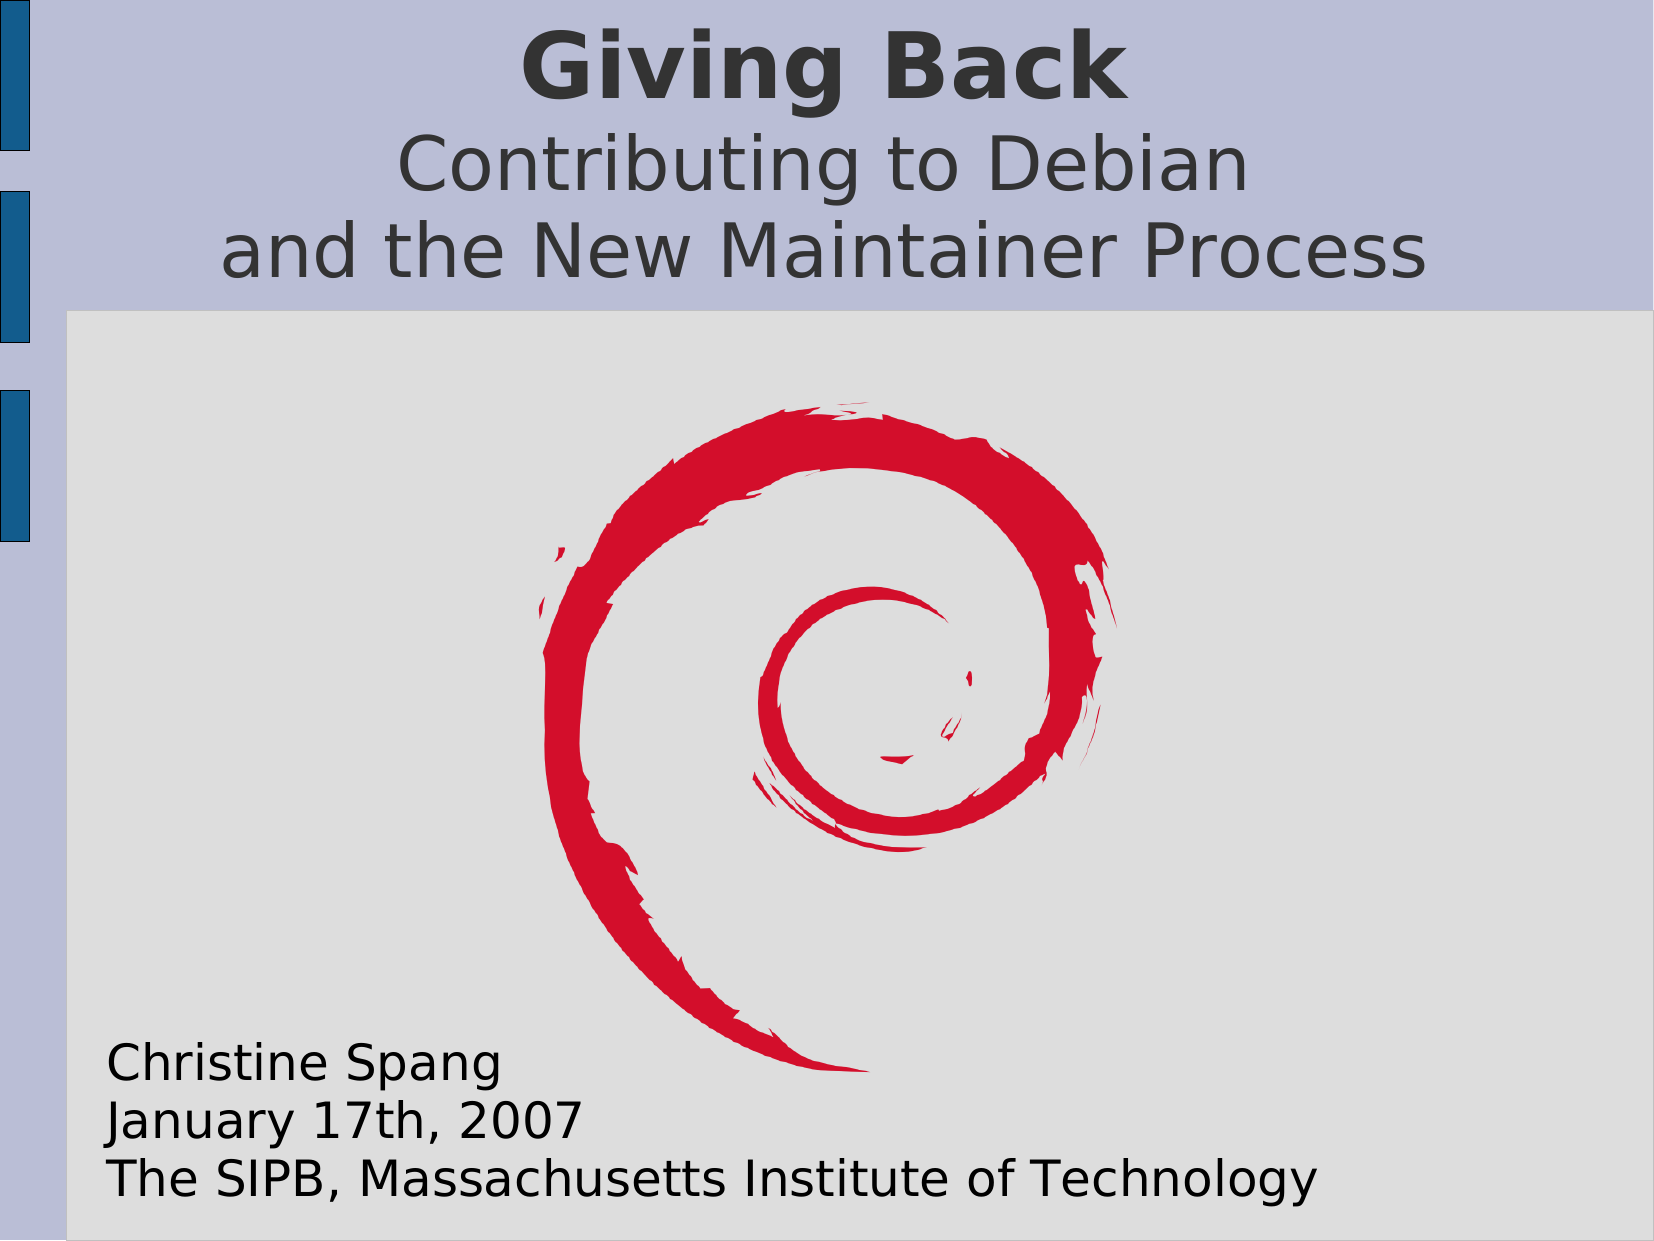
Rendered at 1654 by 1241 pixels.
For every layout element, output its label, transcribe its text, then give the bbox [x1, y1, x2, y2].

list Christine Spang January 17th, 2007 The SIPB, Massachusetts Institute of Technology [88, 1033, 1501, 1241]
title Giving Back Contributing to Debian and the New Maintainer Process [118, 13, 1531, 296]
picture [472, 324, 1182, 1033]
